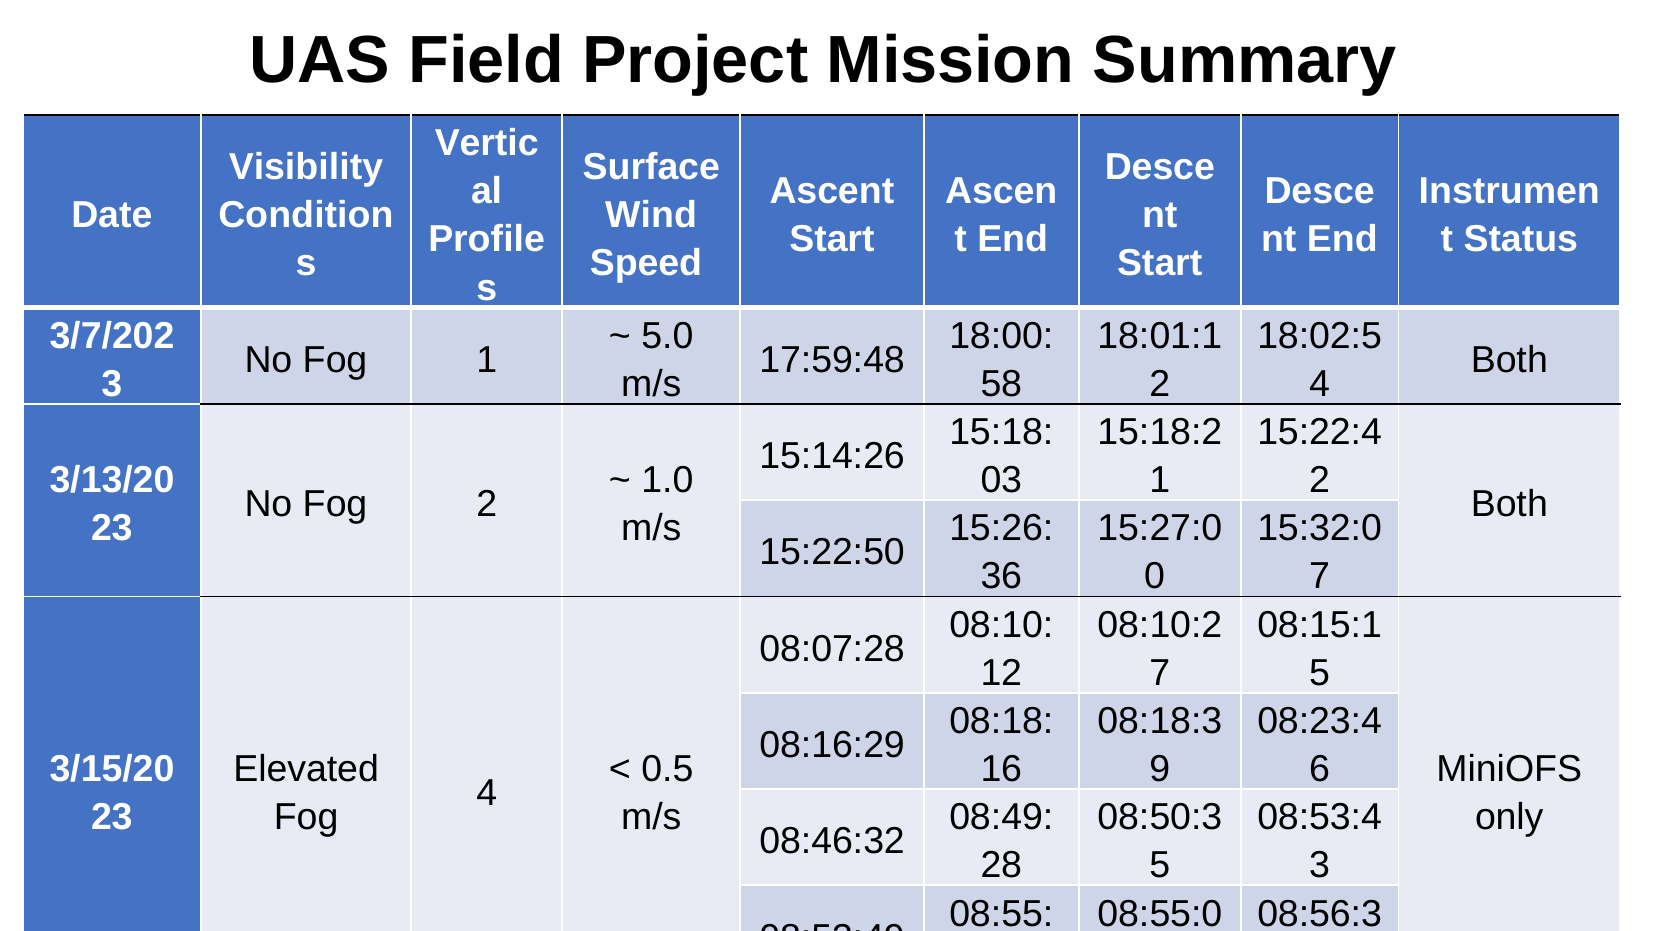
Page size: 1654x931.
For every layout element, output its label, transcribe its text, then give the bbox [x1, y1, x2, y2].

table_header Date [24, 116, 200, 305]
table_cell 1 [412, 310, 561, 403]
table_header Surface Wind Speed [563, 116, 739, 305]
table_cell 08:23:46 [1242, 694, 1398, 788]
table_header Descent Start [1080, 116, 1240, 305]
table_cell 2 [412, 405, 561, 596]
title UAS Field Project Mission Summary [0, 5, 1651, 107]
table_cell 3/13/2023 [24, 405, 200, 596]
table_cell ~ 5.0 m/s [563, 310, 739, 403]
table_cell 08:55:05 [925, 886, 1078, 931]
table_cell 08:18:16 [925, 694, 1078, 788]
table_cell No Fog [202, 310, 410, 403]
table_cell 15:18:03 [925, 405, 1078, 499]
table_cell 15:22:50 [741, 501, 923, 596]
table_cell 18:01:12 [1080, 310, 1240, 403]
table_cell 08:50:35 [1080, 790, 1240, 884]
table_header Descent End [1242, 116, 1398, 305]
table_cell 3/15/2023 [24, 597, 200, 931]
table_header Instrument Status [1399, 116, 1619, 305]
table_cell 08:16:29 [741, 694, 923, 788]
table_cell 08:18:39 [1080, 694, 1240, 788]
table_cell 08:55:06 [1080, 886, 1240, 931]
table_cell Both [1399, 405, 1619, 596]
table_cell 08:53:43 [1242, 790, 1398, 884]
table_cell 15:27:00 [1080, 501, 1240, 596]
table_cell No Fog [202, 405, 410, 596]
table_cell 15:26:36 [925, 501, 1078, 596]
table_cell 08:10:12 [925, 597, 1078, 692]
table_cell Both [1399, 310, 1619, 403]
table_cell 15:18:21 [1080, 405, 1240, 499]
table_cell 08:46:32 [741, 790, 923, 884]
table_cell Elevated Fog [202, 597, 410, 931]
table_header Vertical Profiles [412, 116, 561, 305]
table_cell 08:49:28 [925, 790, 1078, 884]
table_cell 18:02:54 [1242, 310, 1398, 403]
table_header Ascent End [925, 116, 1078, 305]
table_header Visibility Conditions [202, 116, 410, 305]
table_cell 08:10:27 [1080, 597, 1240, 692]
table_cell ~ 1.0 m/s [563, 405, 739, 596]
table_cell 08:15:15 [1242, 597, 1398, 692]
table_cell 3/7/2023 [24, 310, 200, 403]
table_cell 08:56:37 [1242, 886, 1398, 931]
table_cell 18:00:58 [925, 310, 1078, 403]
table_cell 08:53:49 [741, 886, 923, 931]
table_cell 15:22:42 [1242, 405, 1398, 499]
table_cell < 0.5 m/s [563, 597, 739, 931]
table_cell 4 [412, 597, 561, 931]
table_cell 17:59:48 [741, 310, 923, 403]
table_cell 15:32:07 [1242, 501, 1398, 596]
table_header Ascent Start [741, 116, 923, 305]
table_cell MiniOFS only [1399, 597, 1619, 931]
table_cell 15:14:26 [741, 405, 923, 499]
table_cell 08:07:28 [741, 597, 923, 692]
